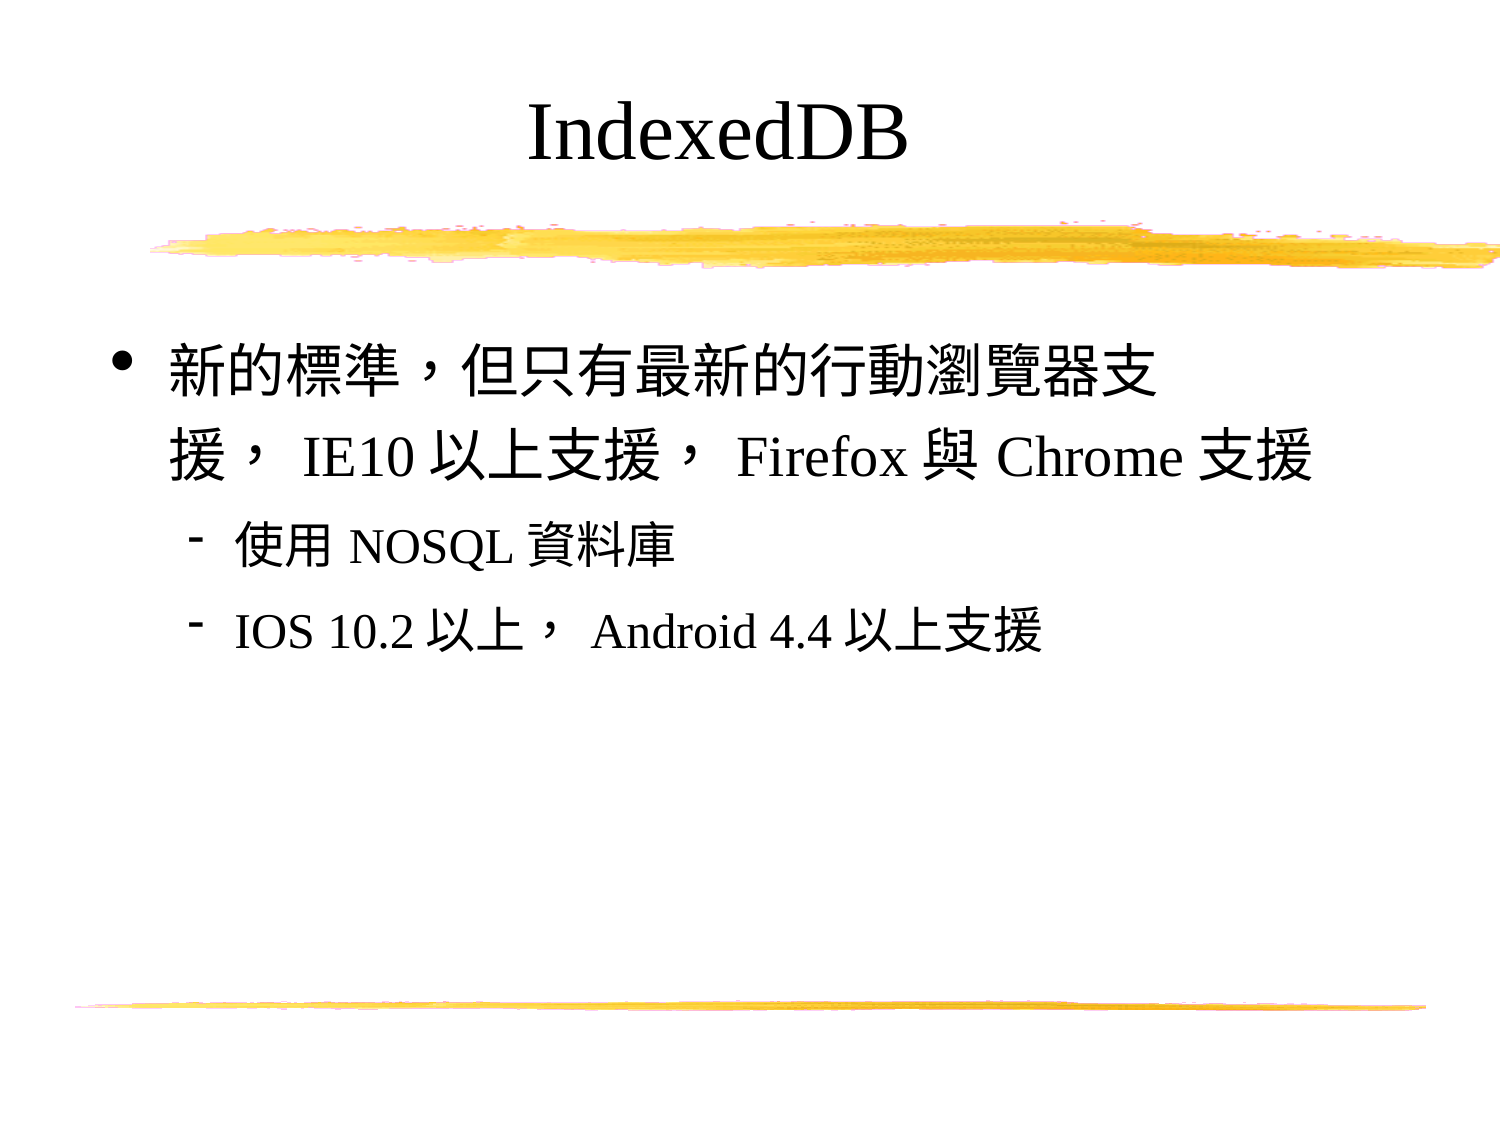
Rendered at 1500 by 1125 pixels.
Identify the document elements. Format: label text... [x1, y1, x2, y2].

list 新的標準，但只有最新的行動瀏覽器支援，IE10以上支援，Firefox與Chrome支援 使用NOSQL資料庫 IOS 10.2以上，Android 4.4以上支援 [112, 324, 1388, 978]
picture [150, 215, 1500, 279]
title IndexedDB [66, 37, 1342, 225]
picture [75, 999, 1426, 1013]
